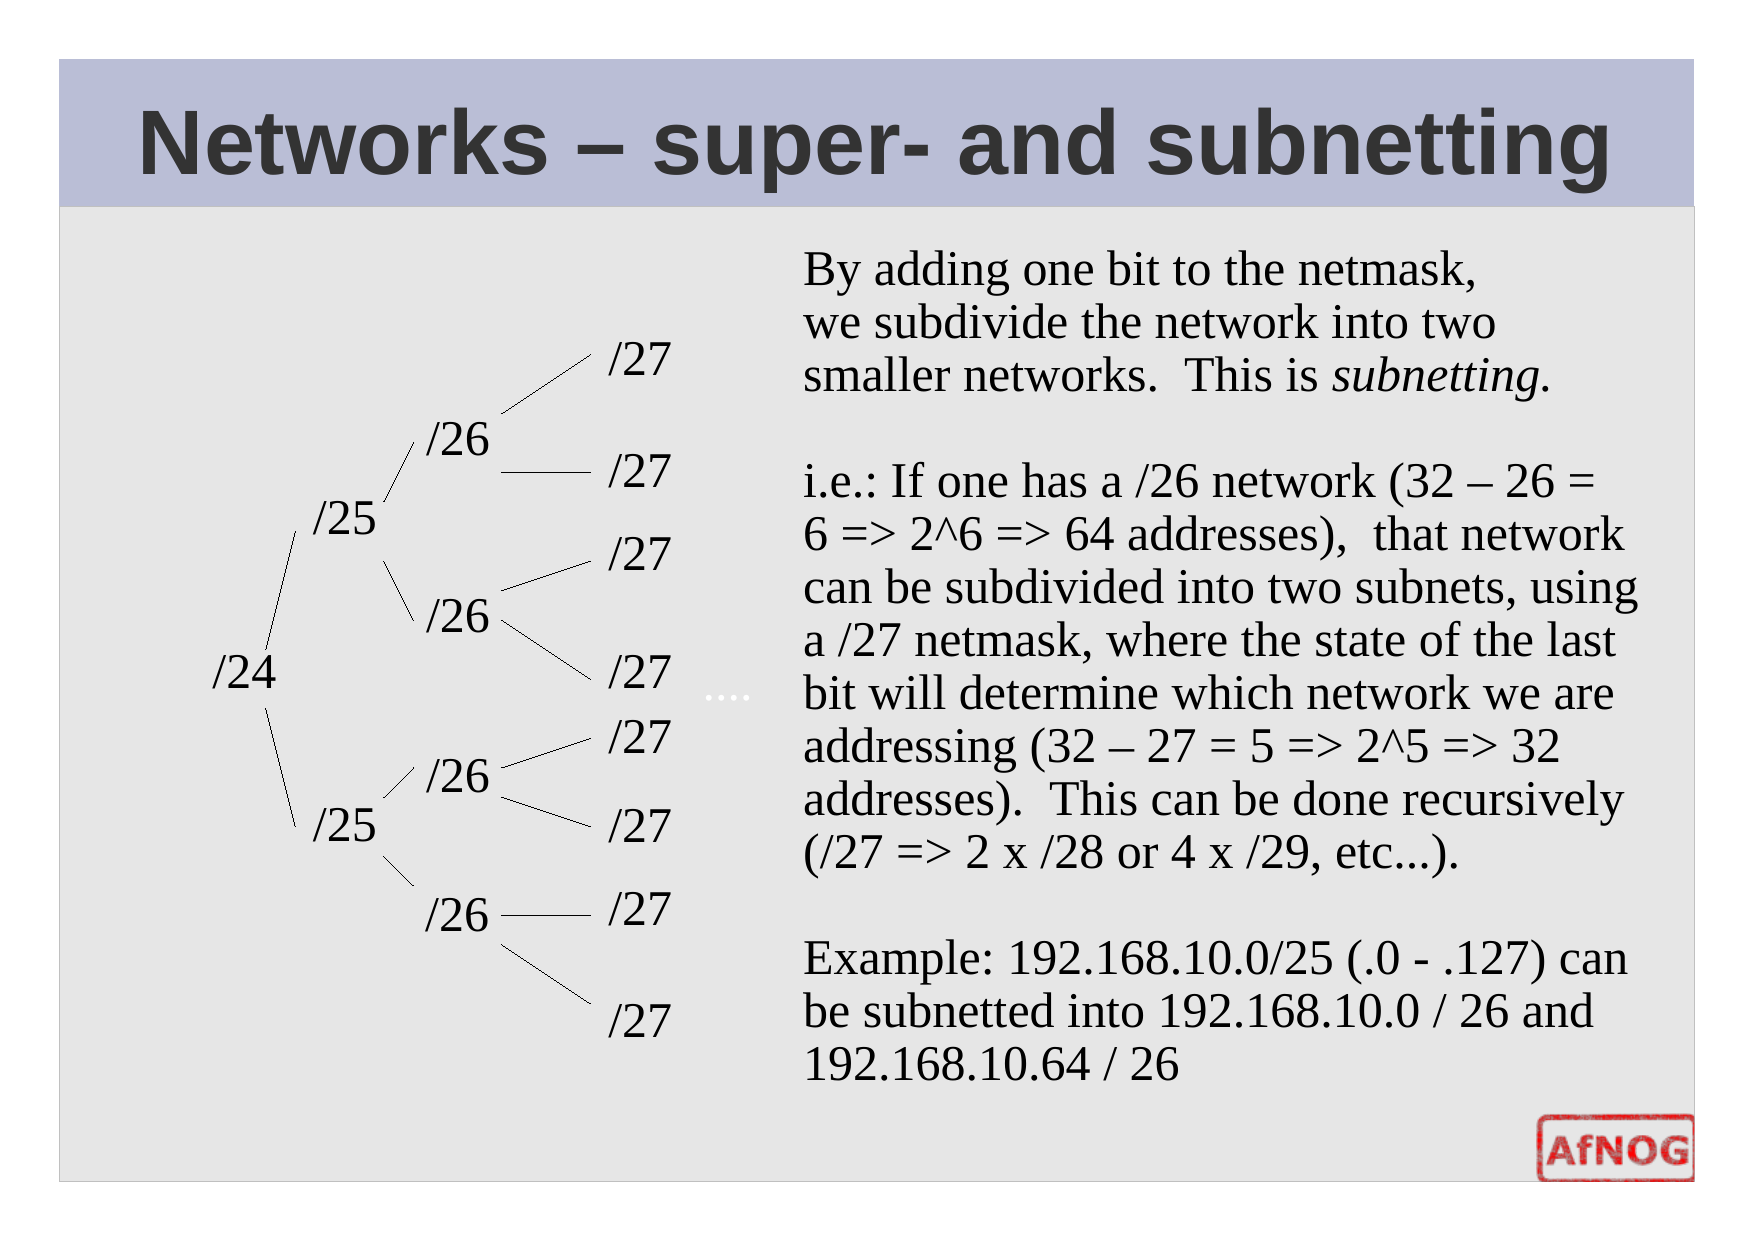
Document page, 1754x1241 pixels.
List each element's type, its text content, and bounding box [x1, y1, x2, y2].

text_box /26 [425, 747, 491, 809]
text_box /24 [212, 643, 277, 705]
text_box /27 [608, 992, 673, 1054]
title Networks – super- and subnetting [59, 48, 1695, 237]
text_box /26 [425, 411, 491, 472]
text_box By adding one bit to the netmask, we subdivide the network into two smaller networks. This is subnetting. i.e.: If one has a /26 network (32 – 26 = 6 => 2^6 => 64 addresses), that network can be subdivided into two subnets, using a /27 netmask, where the state of the last bit will determine which network we are addressing (32 – 27 = 5 => 2^5 => 32 addresses). This can be done recursively (/27 => 2 x /28 or 4 x /29, etc...). Example: 192.168.10.0/25 (.0 - .127) can be subnetted into 192.168.10.0 / 26 and 192.168.10.64 / 26 [803, 242, 1640, 1174]
text_box /26 [425, 588, 491, 649]
text_box /25 [312, 797, 378, 858]
text_box .... [702, 656, 753, 717]
text_box /26 [425, 886, 490, 948]
text_box /27 [608, 797, 673, 859]
text_box /27 [608, 880, 673, 942]
text_box /25 [312, 490, 378, 551]
text_box /27 [608, 331, 673, 392]
text_box /27 [608, 709, 673, 770]
text_box /27 [608, 644, 673, 705]
picture [1535, 1112, 1695, 1182]
text_box /27 [608, 526, 673, 587]
text_box /27 [608, 443, 673, 504]
